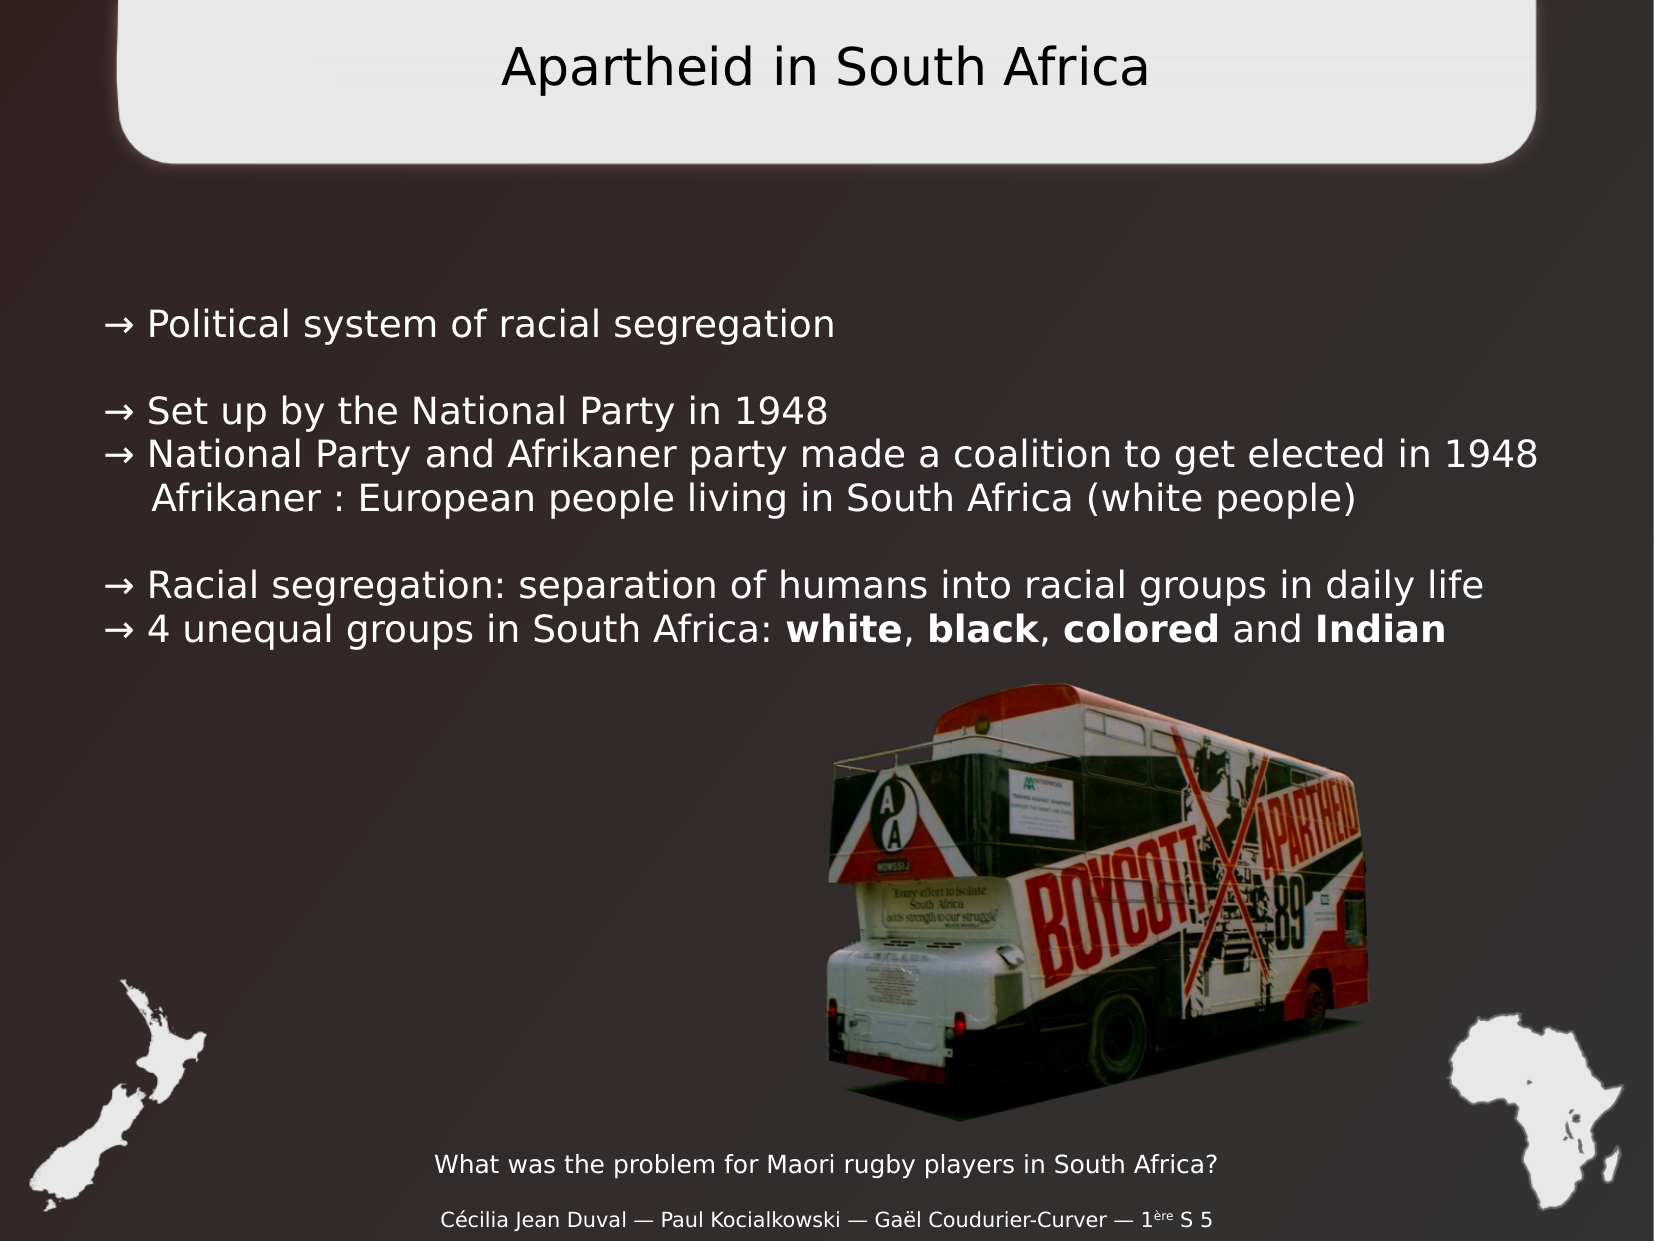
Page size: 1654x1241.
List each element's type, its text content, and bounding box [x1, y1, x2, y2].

text_box → Political system of racial segregation → Set up by the National Party in 1948 → National Party and Afrikaner party made a coalition to get elected in 1948 Afrikaner : European people living in South Africa (white people) → Racial segregation: separation of humans into racial groups in daily life → 4 unequal groups in South Africa: white, black, colored and Indian [88, 295, 1625, 659]
text_box Apartheid in South Africa [147, 29, 1506, 105]
text_box What was the problem for Maori rugby players in South Africa? Cécilia Jean Duval — Paul Kocialkowski — Gaël Coudurier-Curver — 1ère S 5 [147, 1142, 1506, 1241]
picture [0, 0, 1654, 1241]
